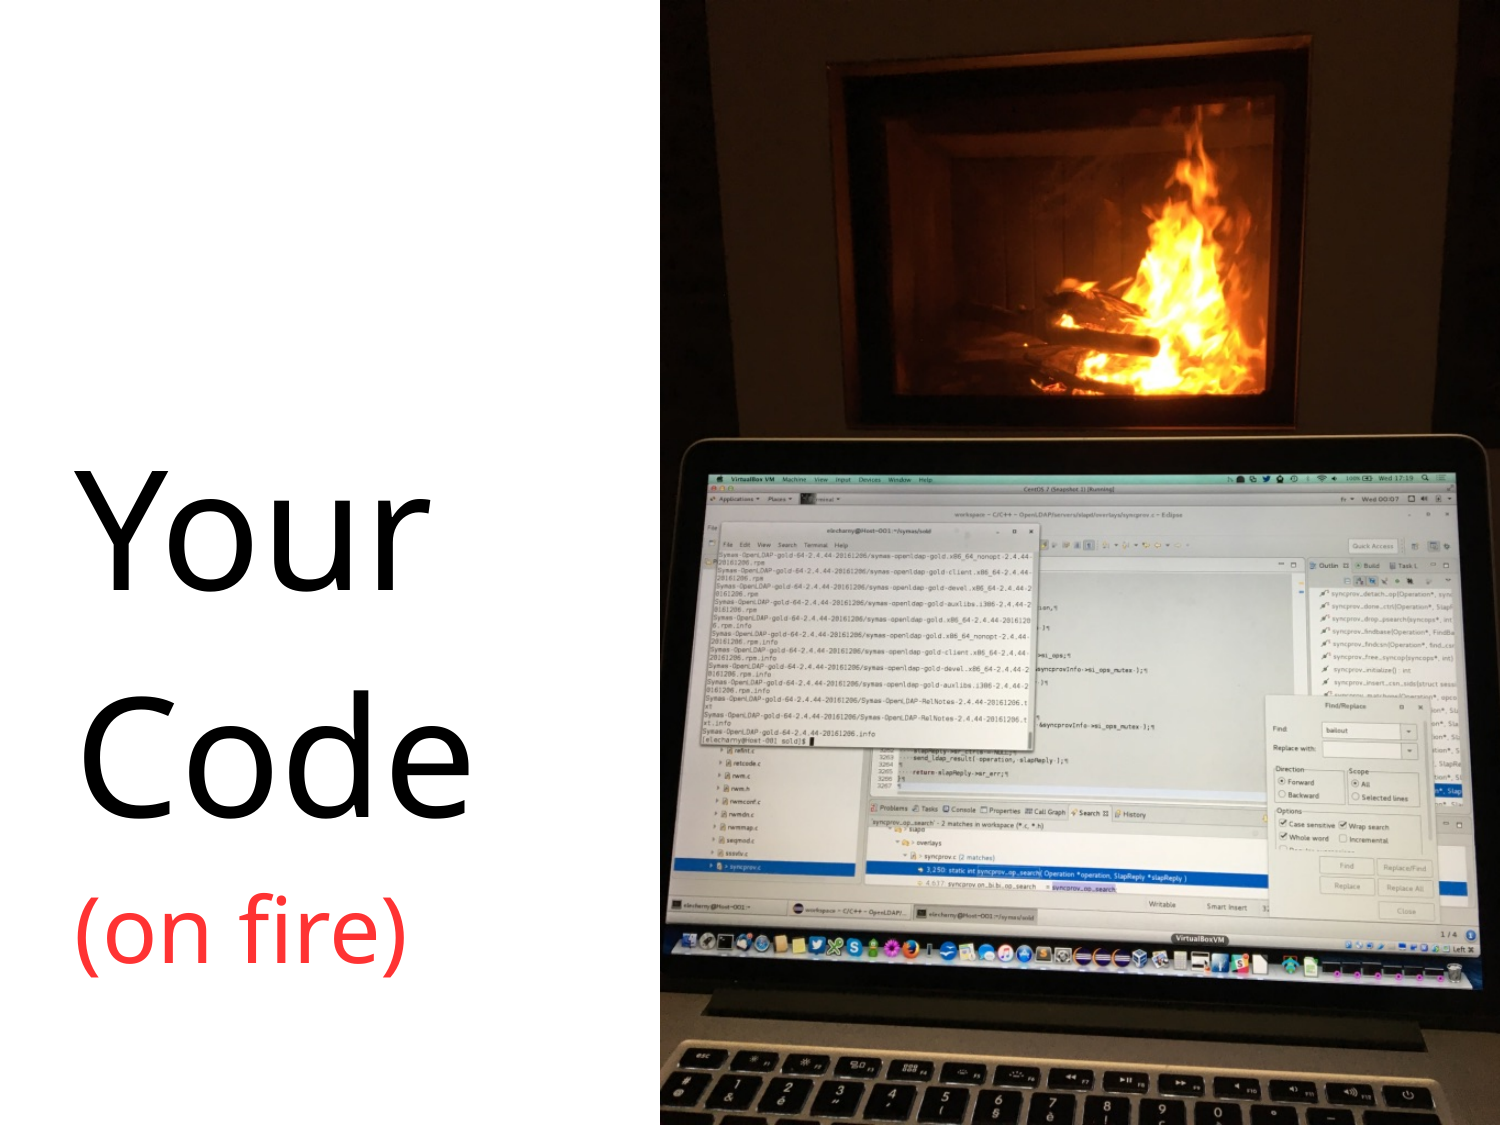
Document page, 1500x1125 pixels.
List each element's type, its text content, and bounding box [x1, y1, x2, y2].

picture [660, 0, 1500, 1125]
text_box Your Code (on fire) [60, 404, 587, 957]
